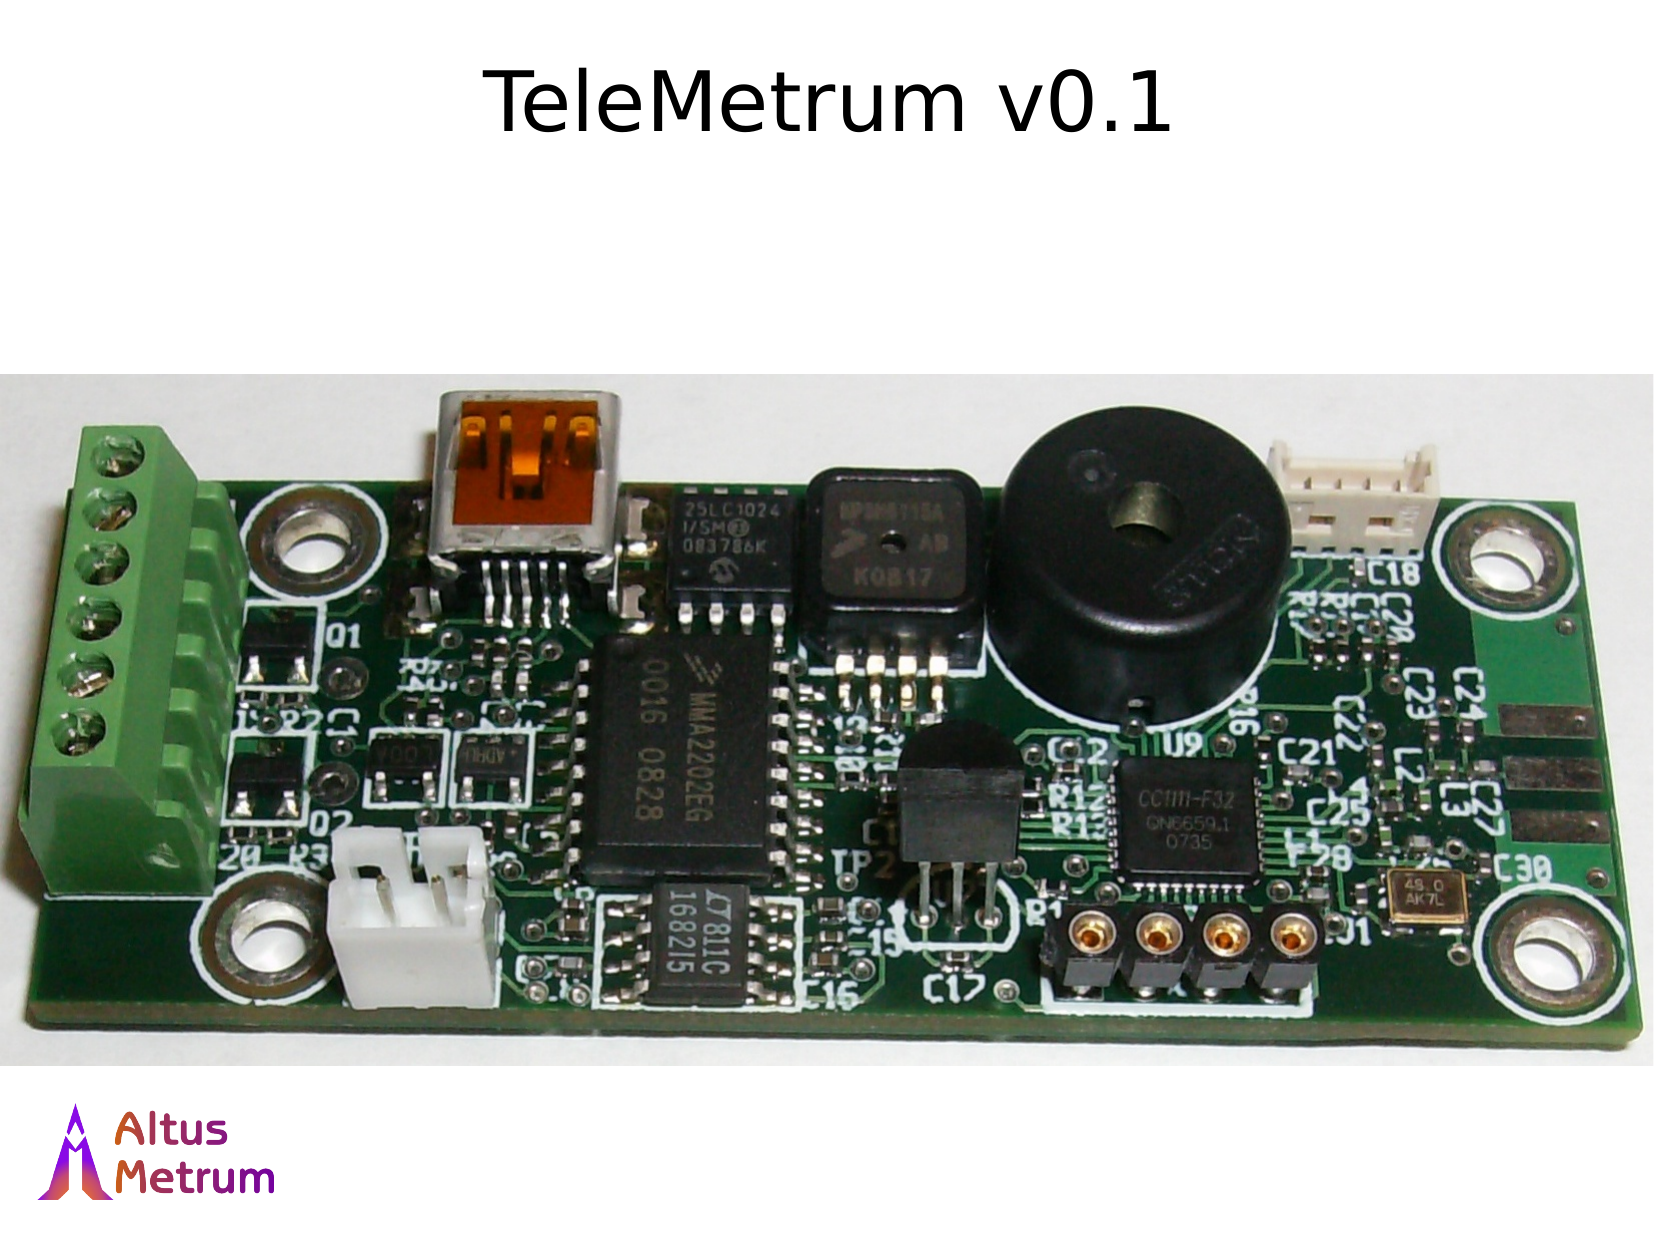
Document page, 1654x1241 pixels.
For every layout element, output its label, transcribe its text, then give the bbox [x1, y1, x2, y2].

picture [37, 1103, 274, 1200]
title TeleMetrum v0.1 [86, 17, 1576, 188]
picture [0, 374, 1654, 1066]
